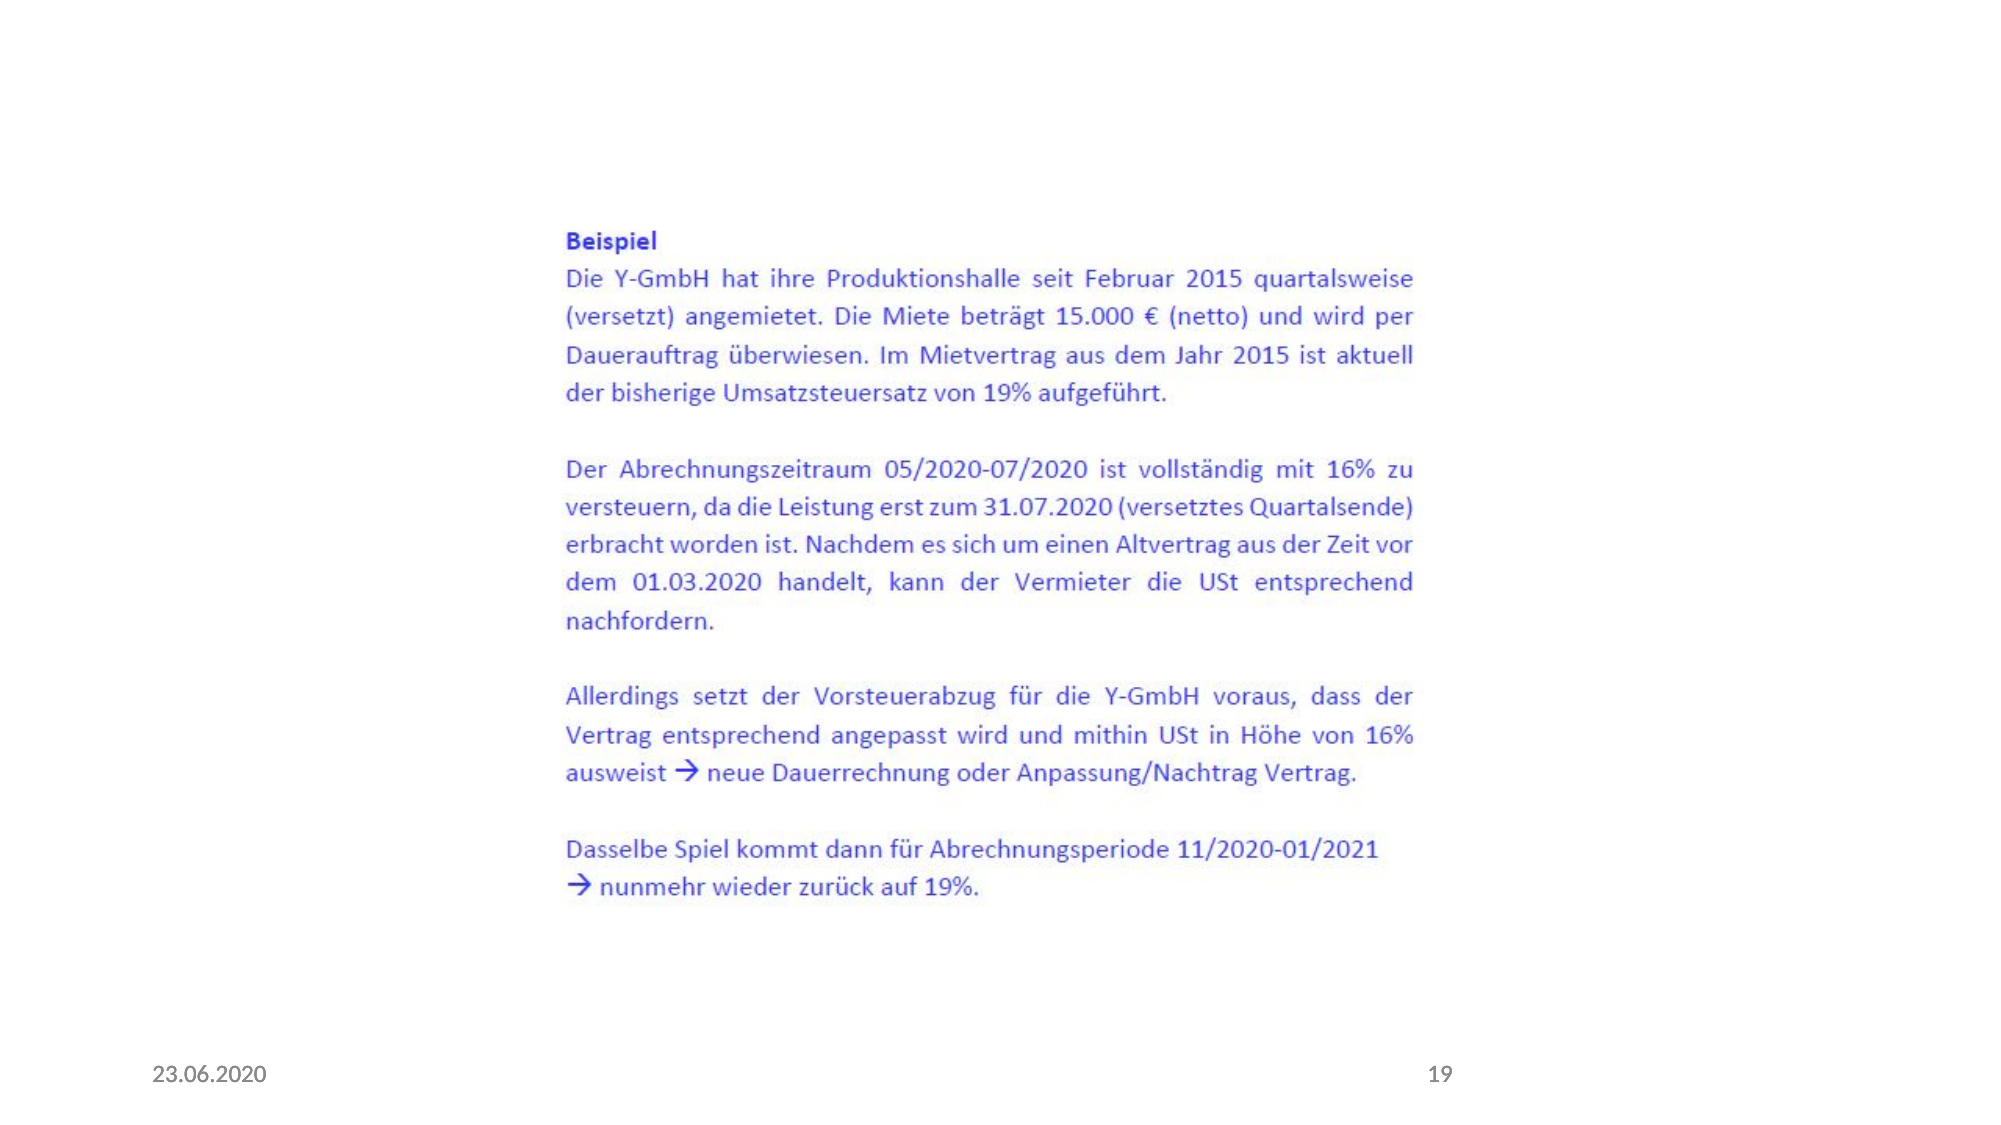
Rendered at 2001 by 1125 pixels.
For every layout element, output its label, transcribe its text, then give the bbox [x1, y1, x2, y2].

text_box 23.06.2020 [137, 1042, 588, 1103]
text_box [1412, 1042, 1863, 1103]
picture [537, 206, 1463, 919]
